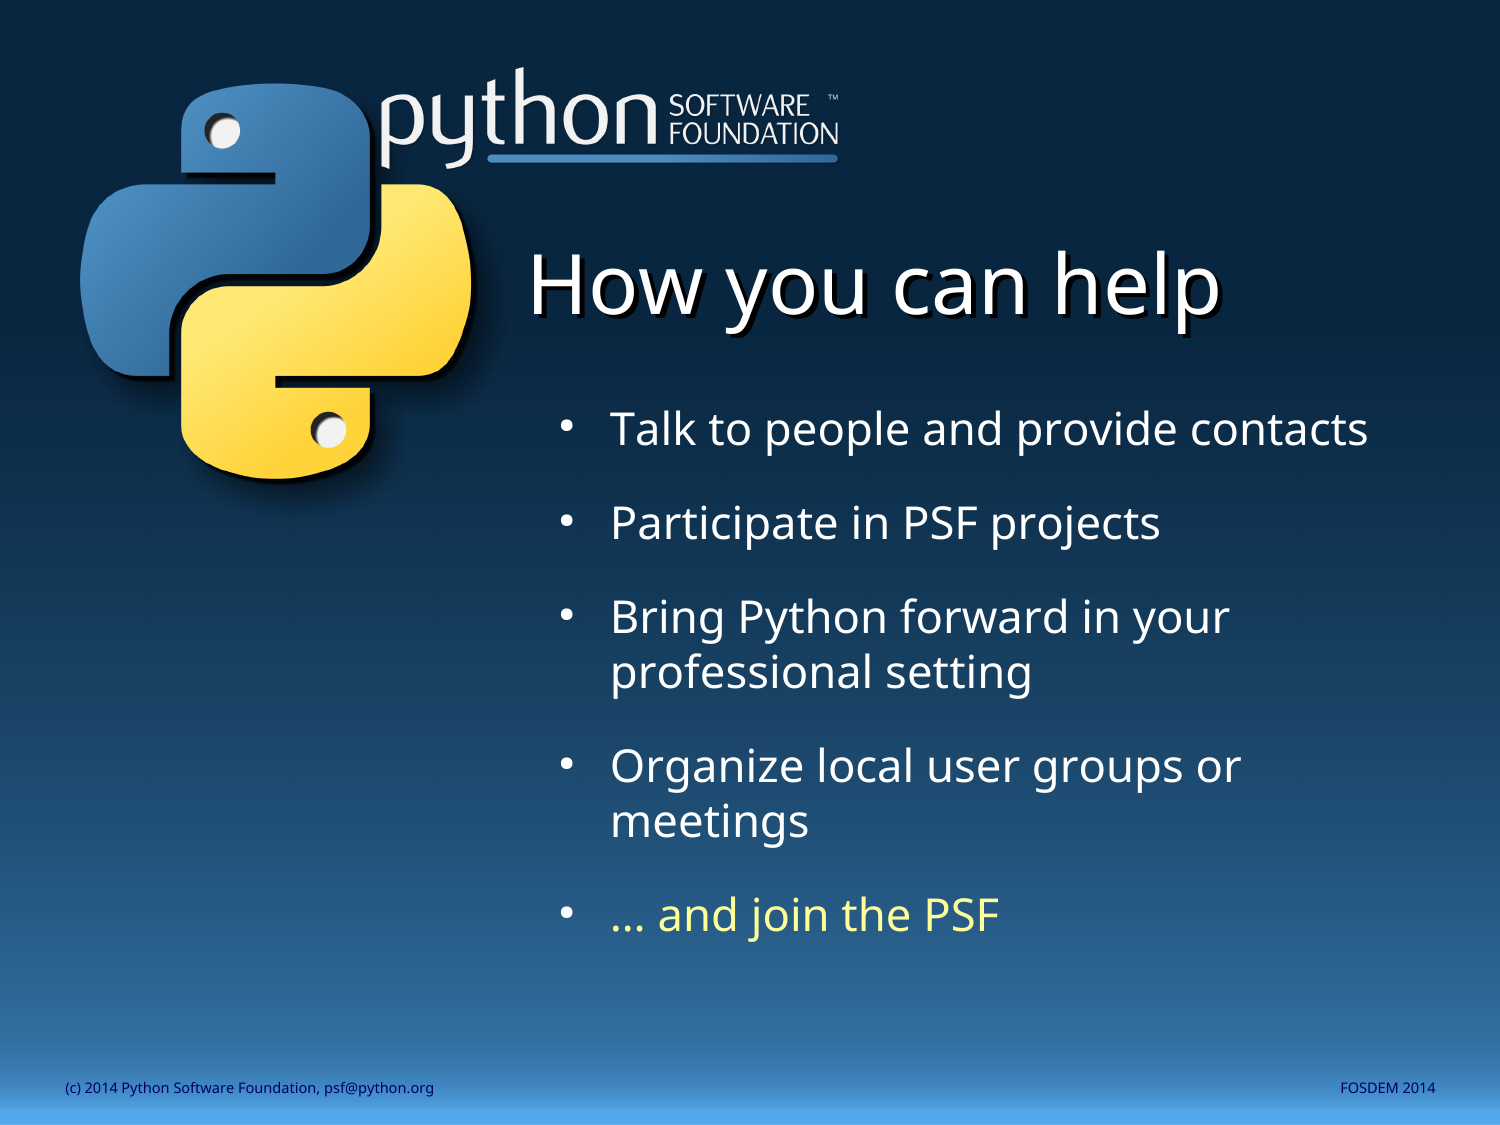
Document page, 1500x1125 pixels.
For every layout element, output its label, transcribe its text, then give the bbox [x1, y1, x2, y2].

title How you can help [512, 185, 1388, 377]
picture [0, 0, 1500, 1125]
list Talk to people and provide contacts Participate in PSF projects Bring Python forward in your professional setting Organize local user groups or meetings … and join the PSF [544, 392, 1388, 1006]
